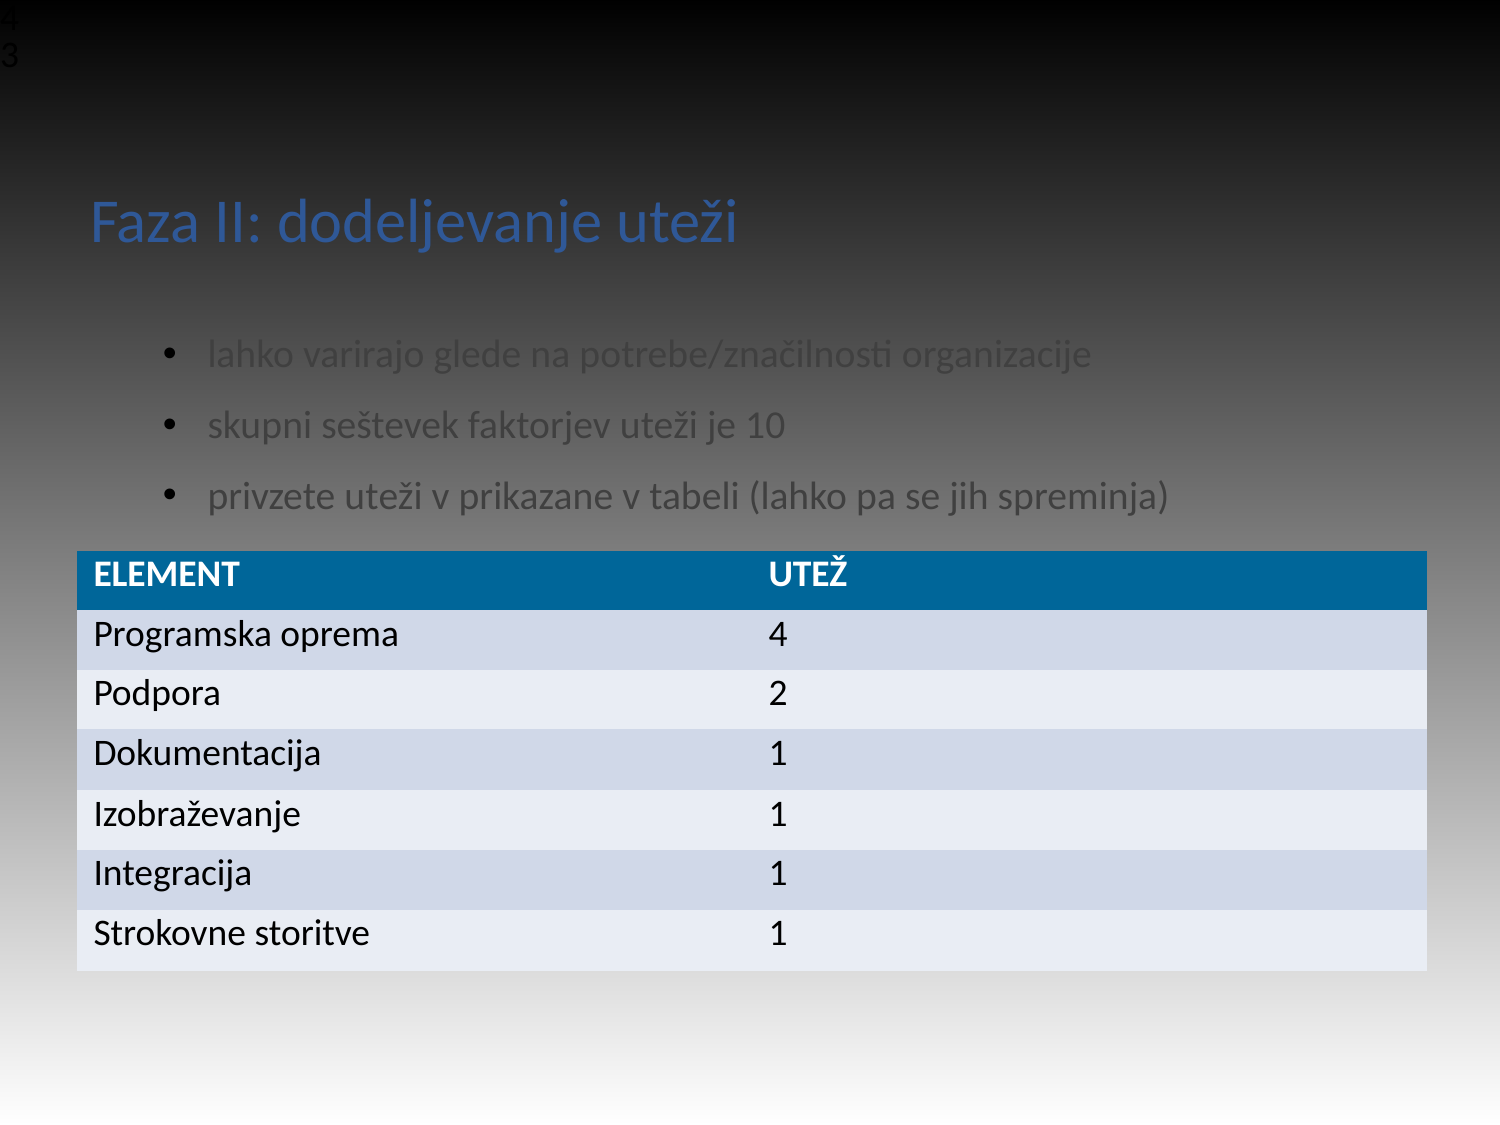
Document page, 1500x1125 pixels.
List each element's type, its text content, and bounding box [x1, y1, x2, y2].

table_cell 1 [752, 910, 1427, 971]
table_cell Integracija [77, 850, 752, 910]
table_cell 4 [752, 610, 1427, 670]
table_cell Izobraževanje [77, 790, 752, 850]
table_cell 1 [752, 790, 1427, 850]
table_header ELEMENT [77, 551, 752, 610]
title Faza II: dodeljevanje uteži [75, 0, 1425, 263]
table_header UTEŽ [752, 551, 1427, 610]
table_cell Programska oprema [77, 610, 752, 670]
table_cell 1 [752, 729, 1427, 790]
list lahko varirajo glede na potrebe/značilnosti organizacije skupni seštevek faktorjev uteži je 10 privzete uteži v prikazane v tabeli (lahko pa se jih spreminja) [76, 326, 1414, 528]
table_cell 1 [752, 850, 1427, 910]
table_cell Podpora [77, 670, 752, 729]
table_cell Dokumentacija [77, 729, 752, 790]
table_cell 2 [752, 670, 1427, 729]
table_cell Strokovne storitve [77, 910, 752, 971]
